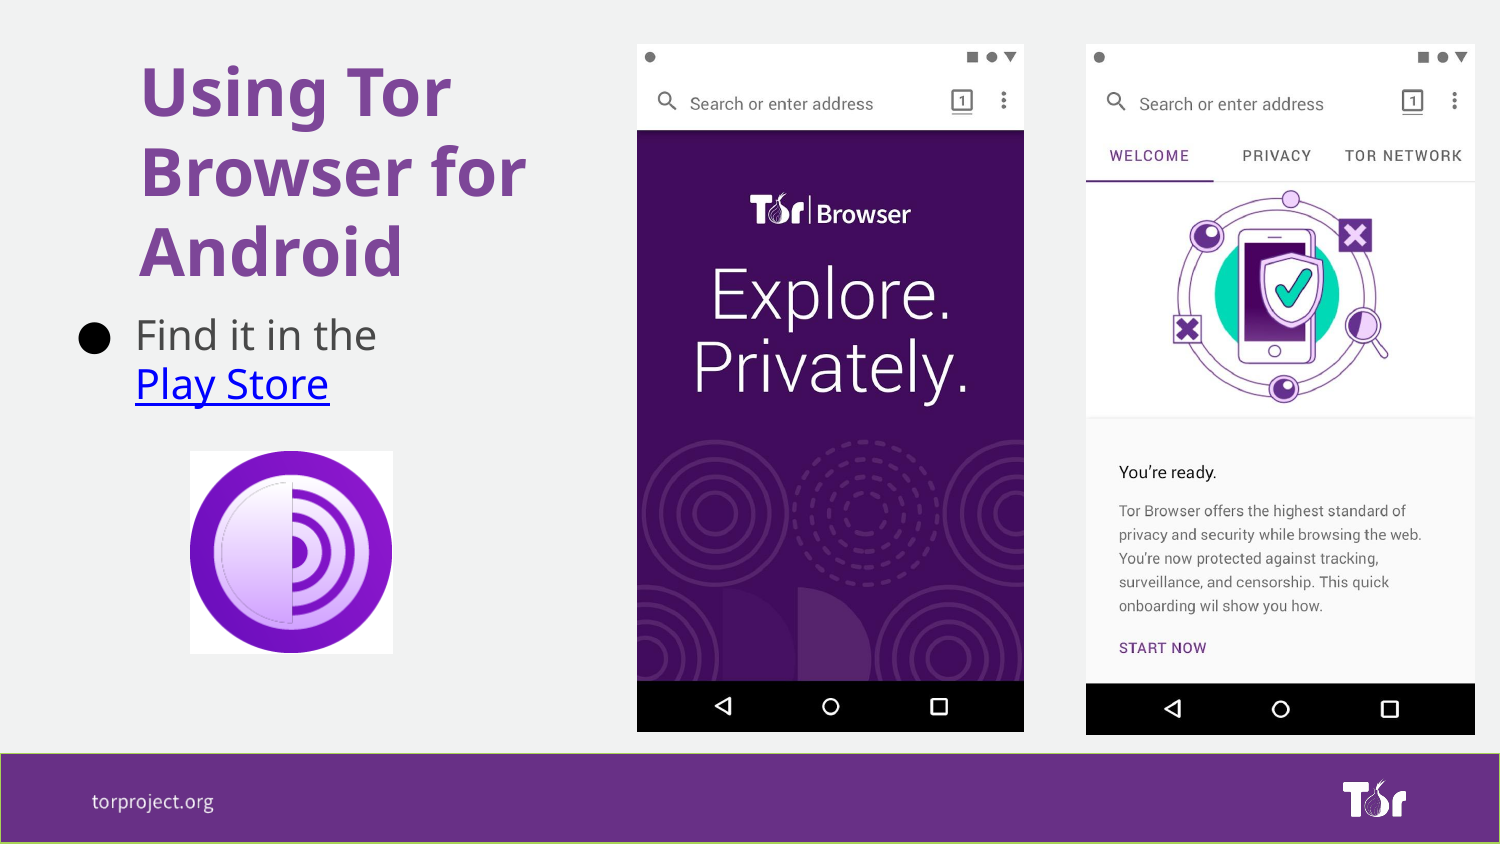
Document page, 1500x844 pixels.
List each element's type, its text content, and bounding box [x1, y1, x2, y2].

picture [190, 451, 393, 655]
picture [75, 780, 604, 821]
picture [1086, 44, 1475, 735]
text_box Using Tor Browser for Android [125, 44, 558, 296]
picture [1343, 778, 1406, 817]
text_box Find it in the Play Store [44, 300, 570, 809]
picture [637, 44, 1024, 732]
